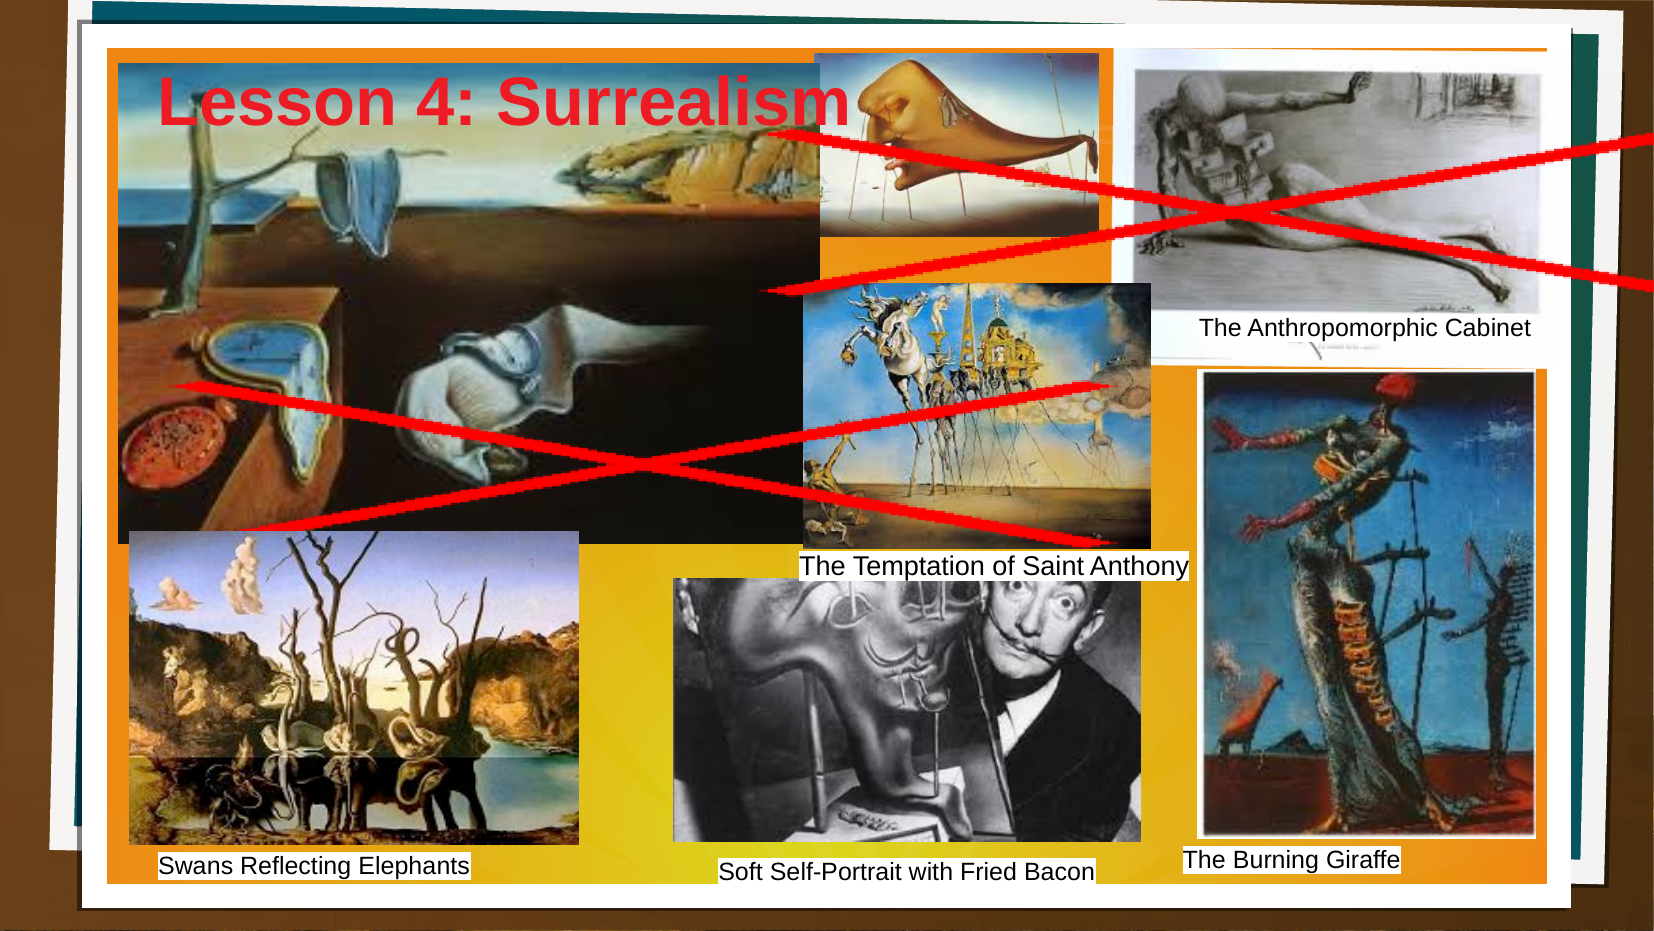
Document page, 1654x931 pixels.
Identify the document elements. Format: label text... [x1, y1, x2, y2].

picture [673, 578, 1141, 842]
title Lesson 4: Surrealism [26, 13, 984, 189]
picture [984, 53, 1099, 125]
picture [1112, 47, 1564, 125]
text_box The Burning Giraffe [1167, 838, 1524, 882]
picture [118, 189, 1562, 845]
text_box The Temptation of Saint Anthony [784, 543, 1277, 589]
chart [141, 376, 1146, 554]
text_box The Anthropomorphic Cabinet [1183, 306, 1607, 378]
chart [732, 125, 1654, 302]
text_box Soft Self-Portrait with Fried Bacon [703, 850, 1298, 898]
picture [1197, 378, 1536, 839]
text_box Swans Reflecting Elephants [143, 844, 486, 910]
